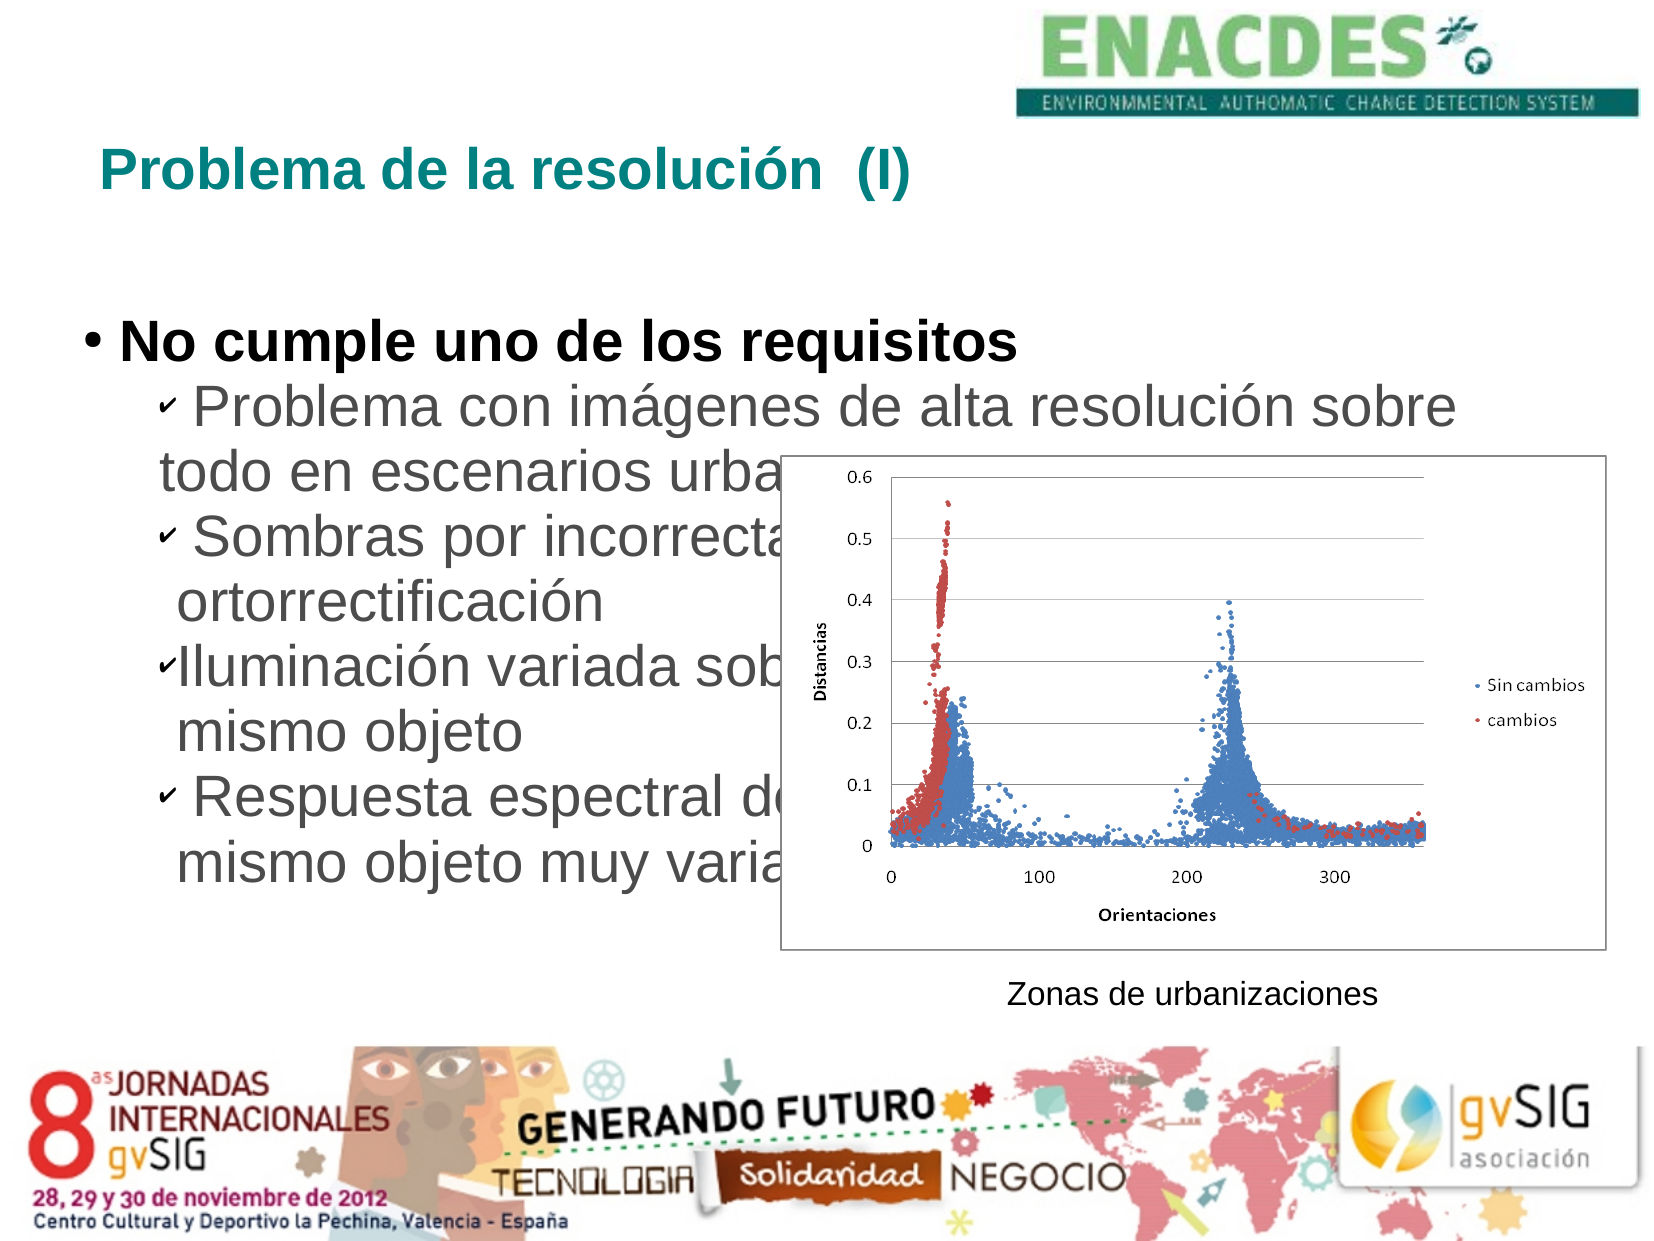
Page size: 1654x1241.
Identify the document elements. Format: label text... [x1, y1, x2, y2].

text_box Zonas de urbanizaciones [992, 968, 1394, 1021]
subtitle No cumple uno de los requisitos Problema con imágenes de alta resolución sobre todo en escenarios urbanos. Sombras por incorrecta ortorrectificación Iluminación variada sobre el mismo objeto Respuesta espectral del mismo objeto muy variada [82, 252, 1538, 1146]
picture [0, 0, 1654, 1241]
text_box Problema de la resolución (I) [84, 129, 781, 220]
